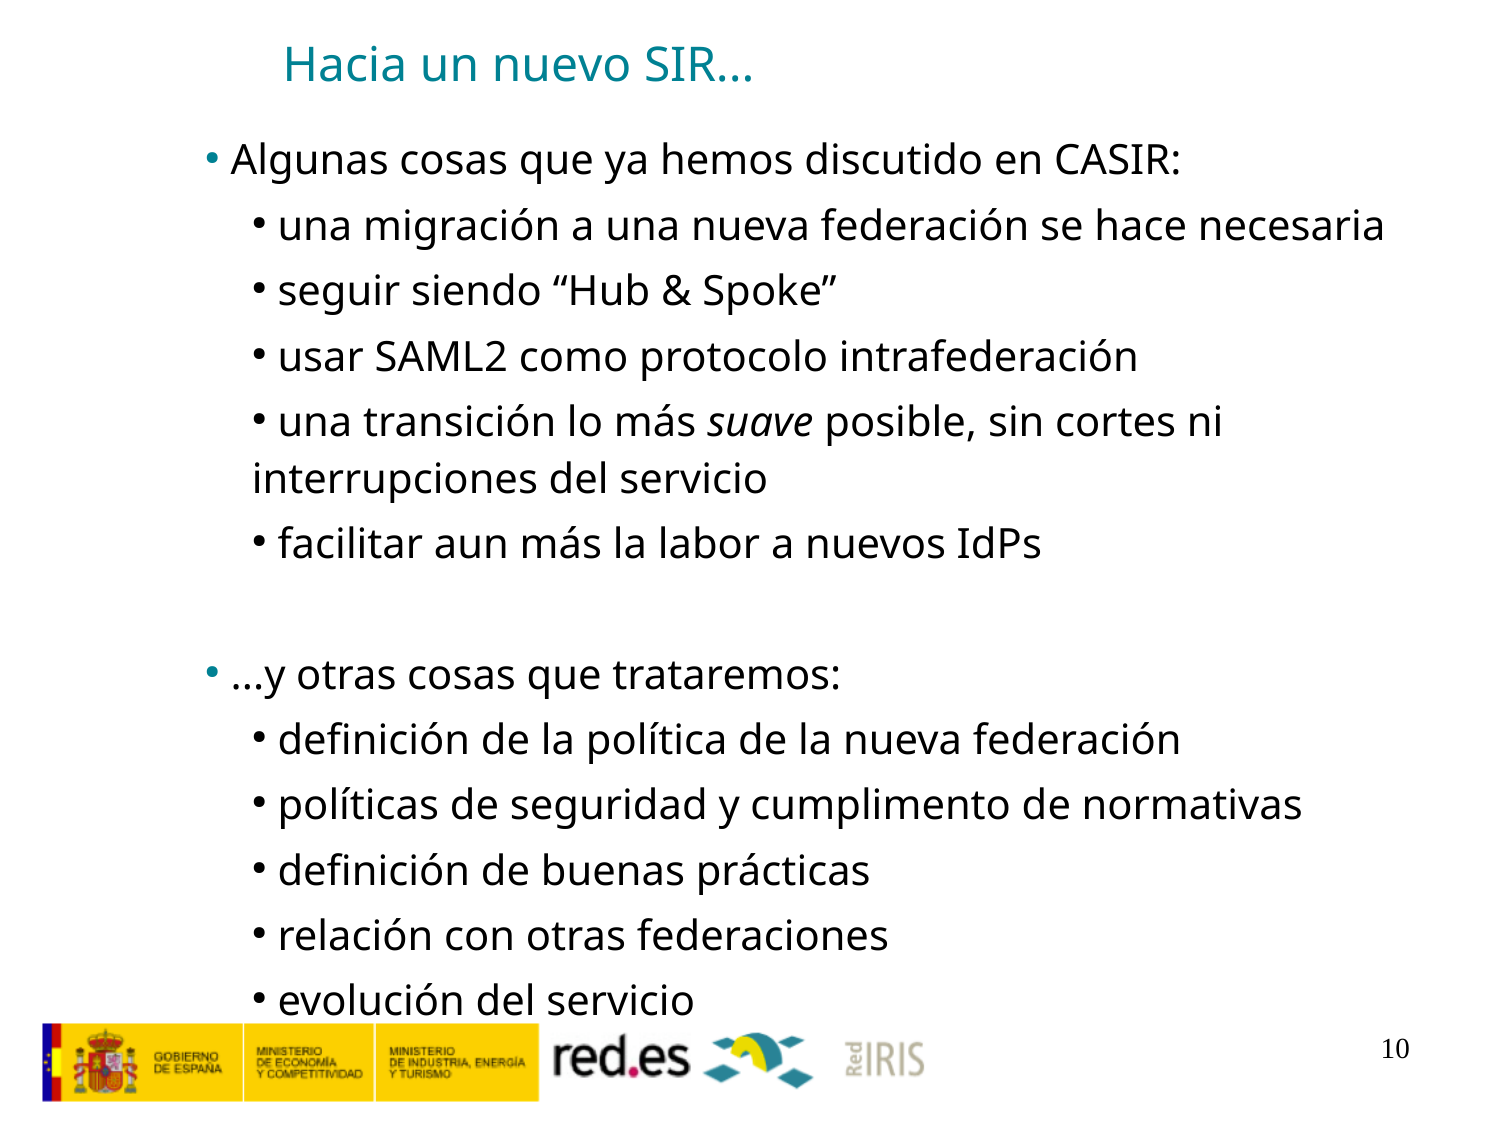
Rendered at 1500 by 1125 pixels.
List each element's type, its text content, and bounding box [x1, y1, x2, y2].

picture [40, 1017, 936, 1107]
text_box Hacia un nuevo SIR... [267, 22, 771, 103]
list Algunas cosas que ya hemos discutido en CASIR: una migración a una nueva federación se hace necesaria seguir siendo “Hub & Spoke” usar SAML2 como protocolo intrafederación una transición lo más suave posible, sin cortes ni interrupciones del servicio facilitar aun más la labor a nuevos IdPs ...y otras cosas que trataremos: definición de la política de la nueva federación políticas de seguridad y cumplimento de normativas definición de buenas prácticas relación con otras federaciones evolución del servicio [54, 130, 1405, 992]
